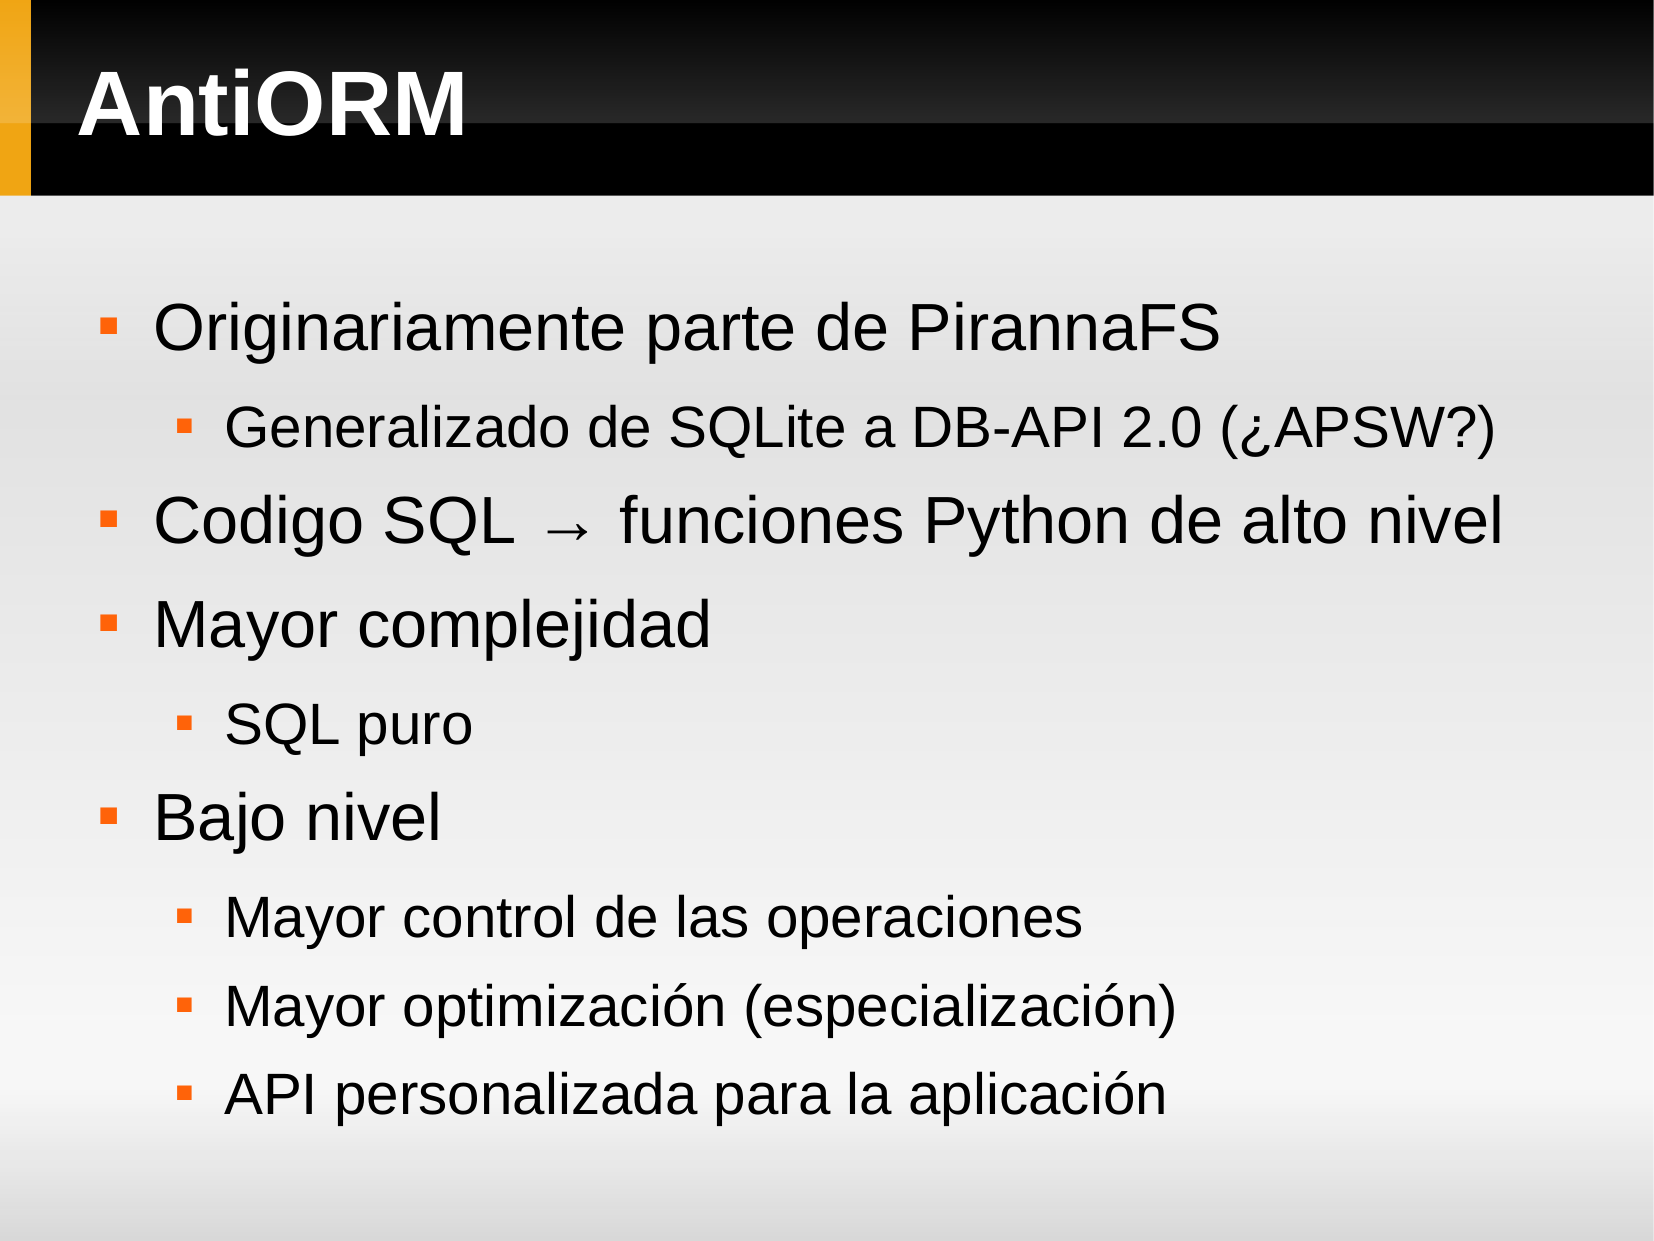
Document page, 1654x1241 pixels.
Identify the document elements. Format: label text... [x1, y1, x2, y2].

list Originariamente parte de PirannaFS Generalizado de SQLite a DB-API 2.0 (¿APSW?) Codigo SQL → funciones Python de alto nivel Mayor complejidad SQL puro Bajo nivel Mayor control de las operaciones Mayor optimización (especialización) API personalizada para la aplicación [82, 290, 1571, 1128]
picture [0, 0, 1654, 1241]
title AntiORM [76, 0, 1565, 208]
